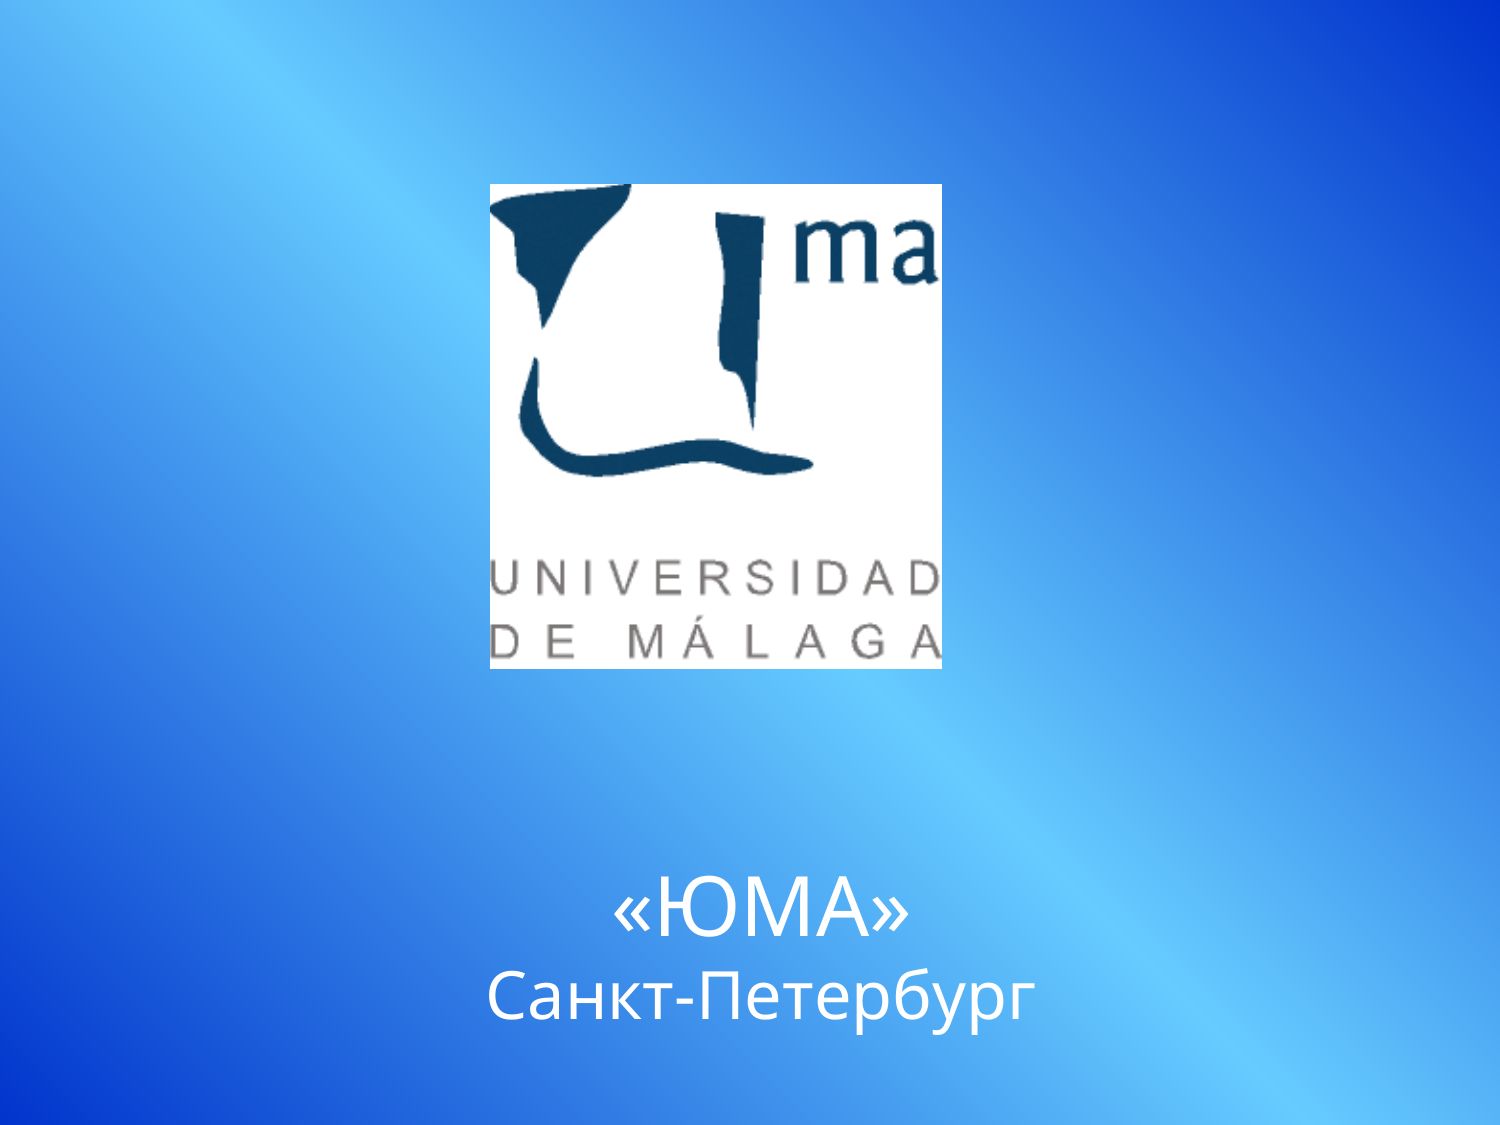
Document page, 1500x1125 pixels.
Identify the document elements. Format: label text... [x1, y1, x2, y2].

text_box «ЮМА» Санкт-Петербург [123, 822, 1399, 1064]
picture [490, 184, 942, 669]
